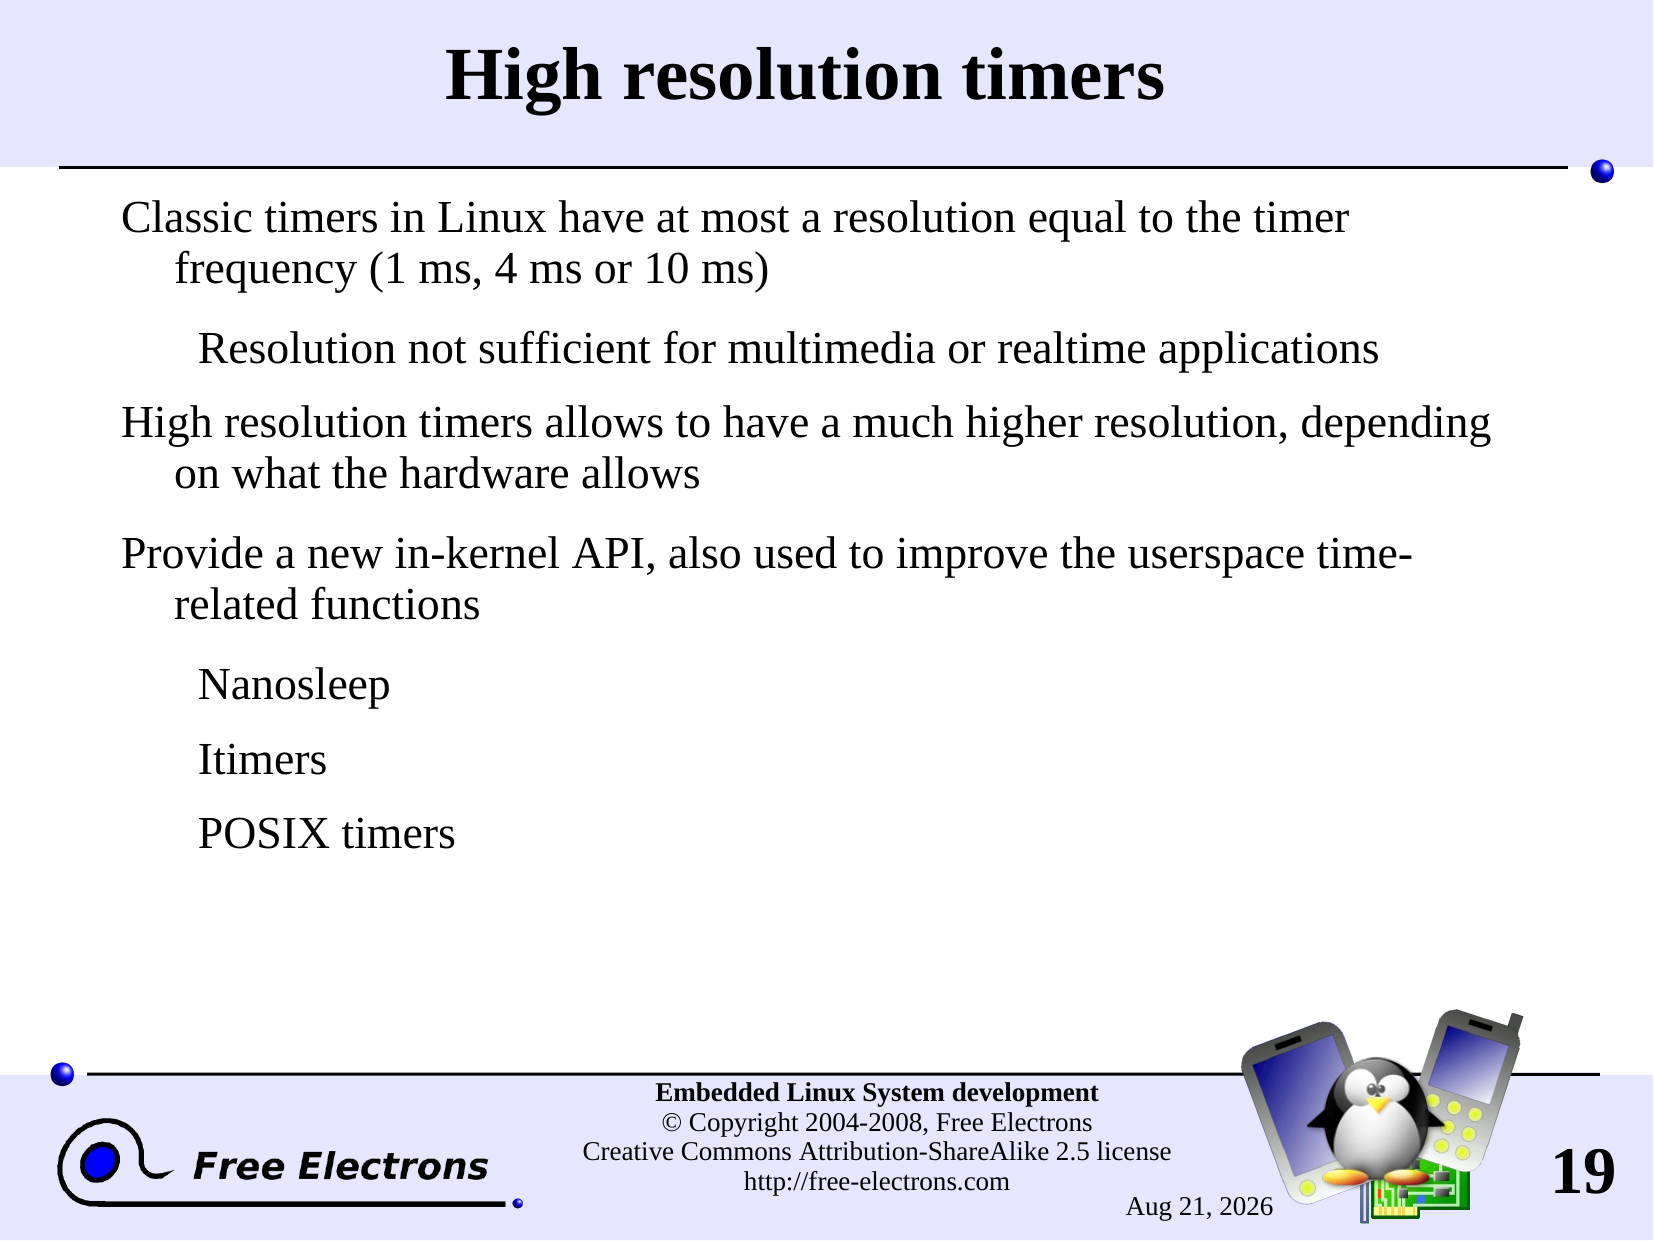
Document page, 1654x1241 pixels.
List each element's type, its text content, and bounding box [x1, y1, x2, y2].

list Classic timers in Linux have at most a resolution equal to the timer frequency (1 ms, 4 ms or 10 ms) Resolution not sufficient for multimedia or realtime applications High resolution timers allows to have a much higher resolution, depending on what the hardware allows Provide a new in-kernel API, also used to improve the userspace time-related functions Nanosleep Itimers POSIX timers [103, 191, 1516, 1042]
title High resolution timers [60, 25, 1551, 124]
picture [1225, 1007, 1538, 1241]
picture [50, 1107, 527, 1216]
